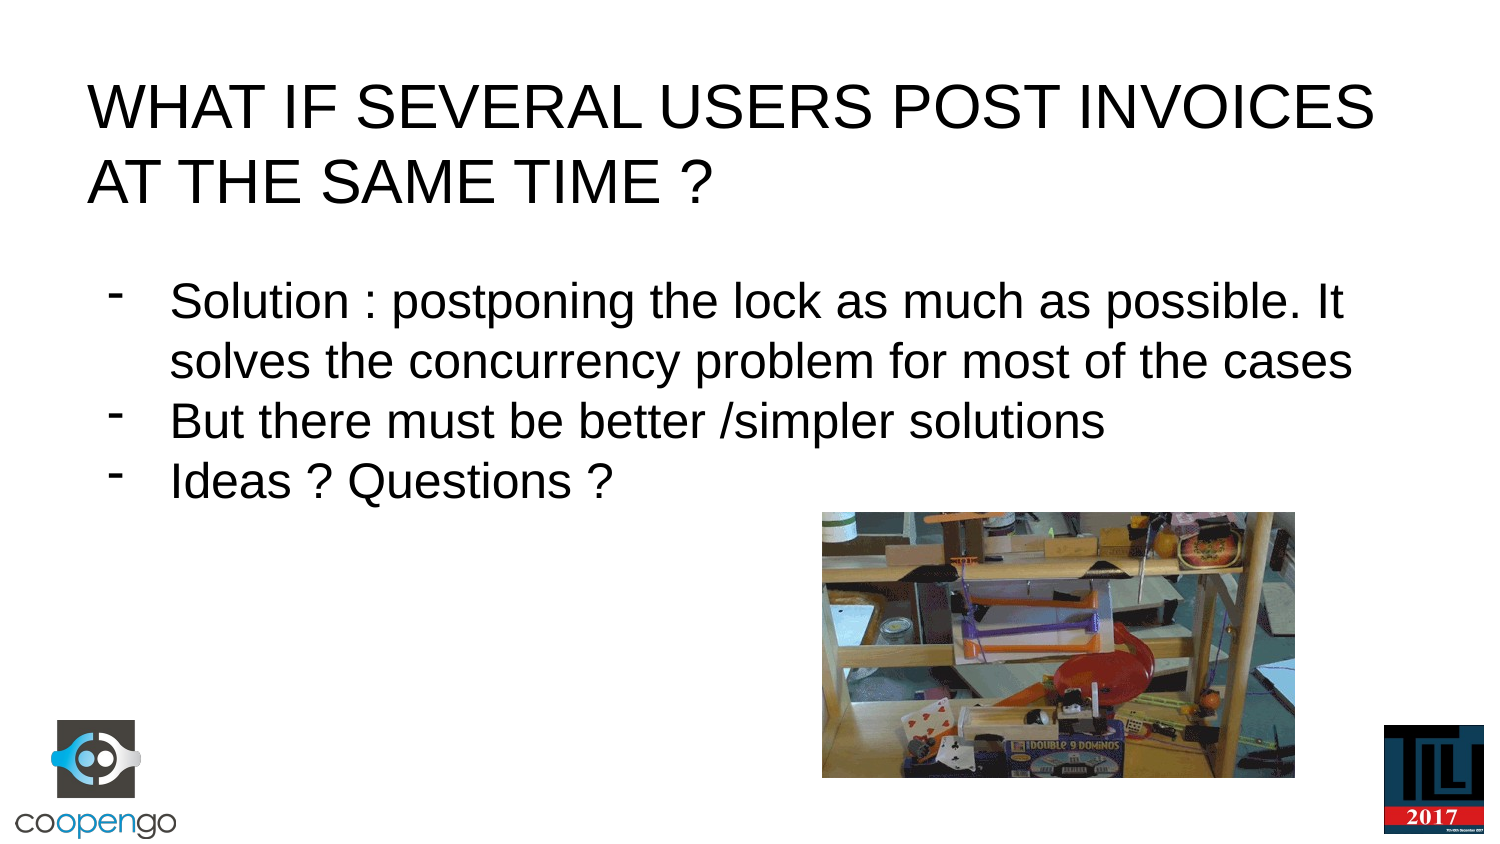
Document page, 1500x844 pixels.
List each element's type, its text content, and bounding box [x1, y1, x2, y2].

picture [81, 817, 94, 830]
picture [15, 720, 176, 839]
picture [1384, 725, 1484, 834]
title WHAT IF SEVERAL USERS POST INVOICES AT THE SAME TIME ? [75, 33, 1425, 175]
picture [822, 512, 1295, 778]
list Solution : postponing the lock as much as possible. It solves the concurrency problem for most of the cases But there must be better /simpler solutions Ideas ? Questions ? [82, 256, 1433, 746]
